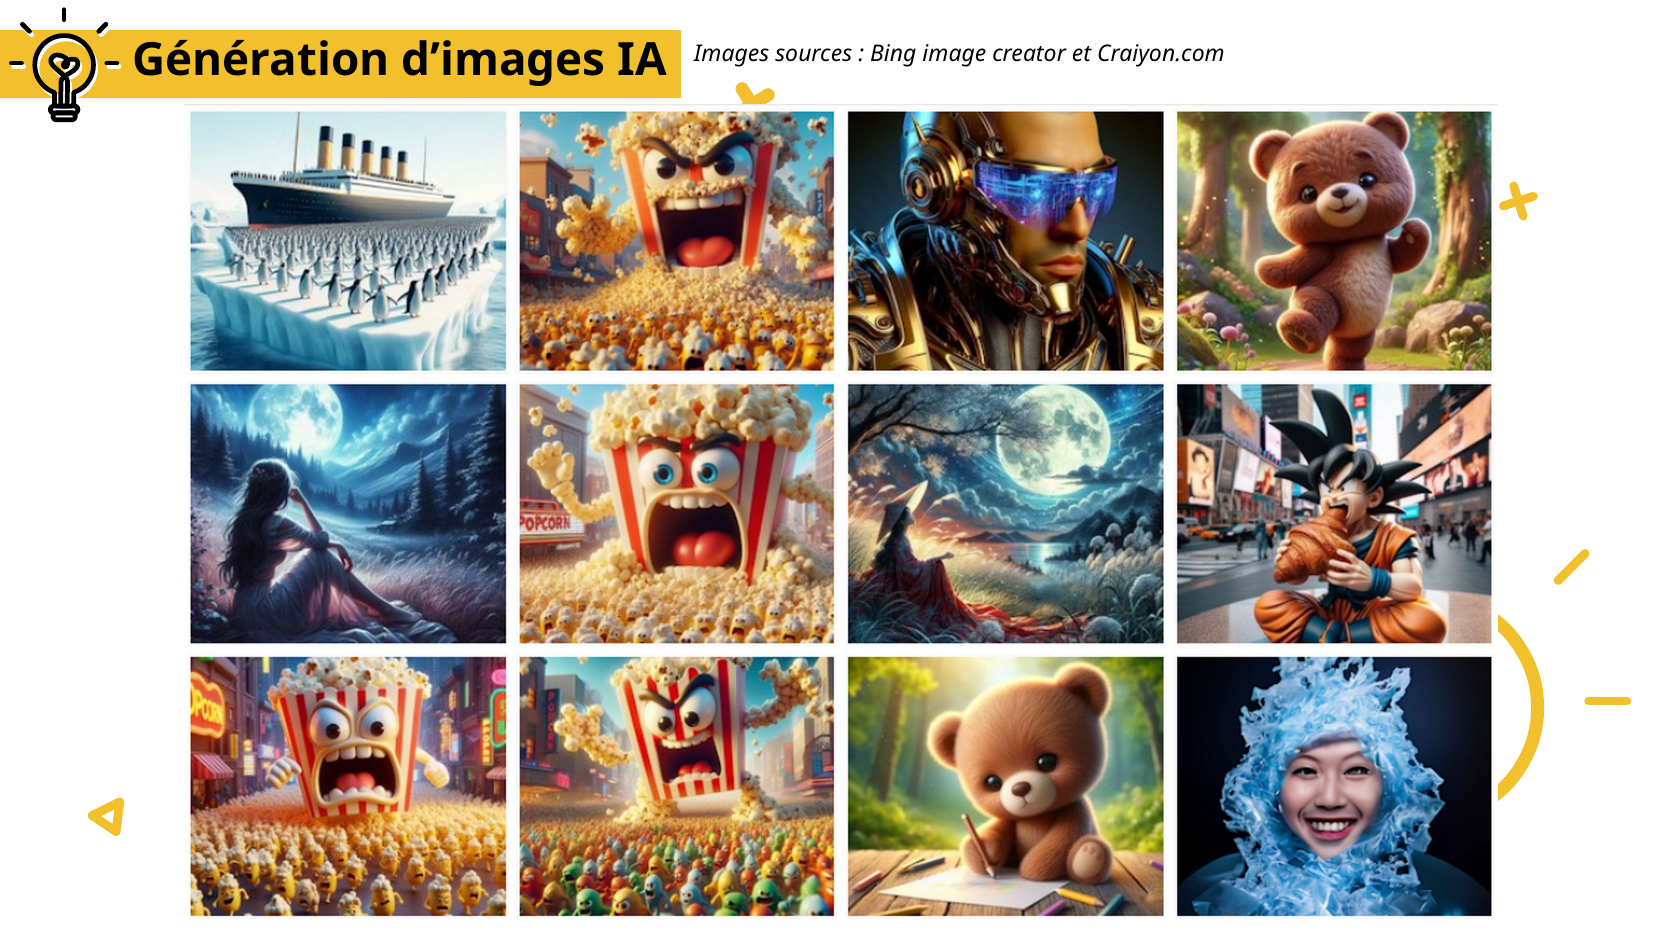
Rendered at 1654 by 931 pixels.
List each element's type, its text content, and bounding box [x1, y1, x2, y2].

picture [183, 104, 1498, 925]
text_box Images sources : Bing image creator et Craiyon.com [679, 29, 1654, 147]
subtitle Génération d’images IA [132, 17, 677, 97]
